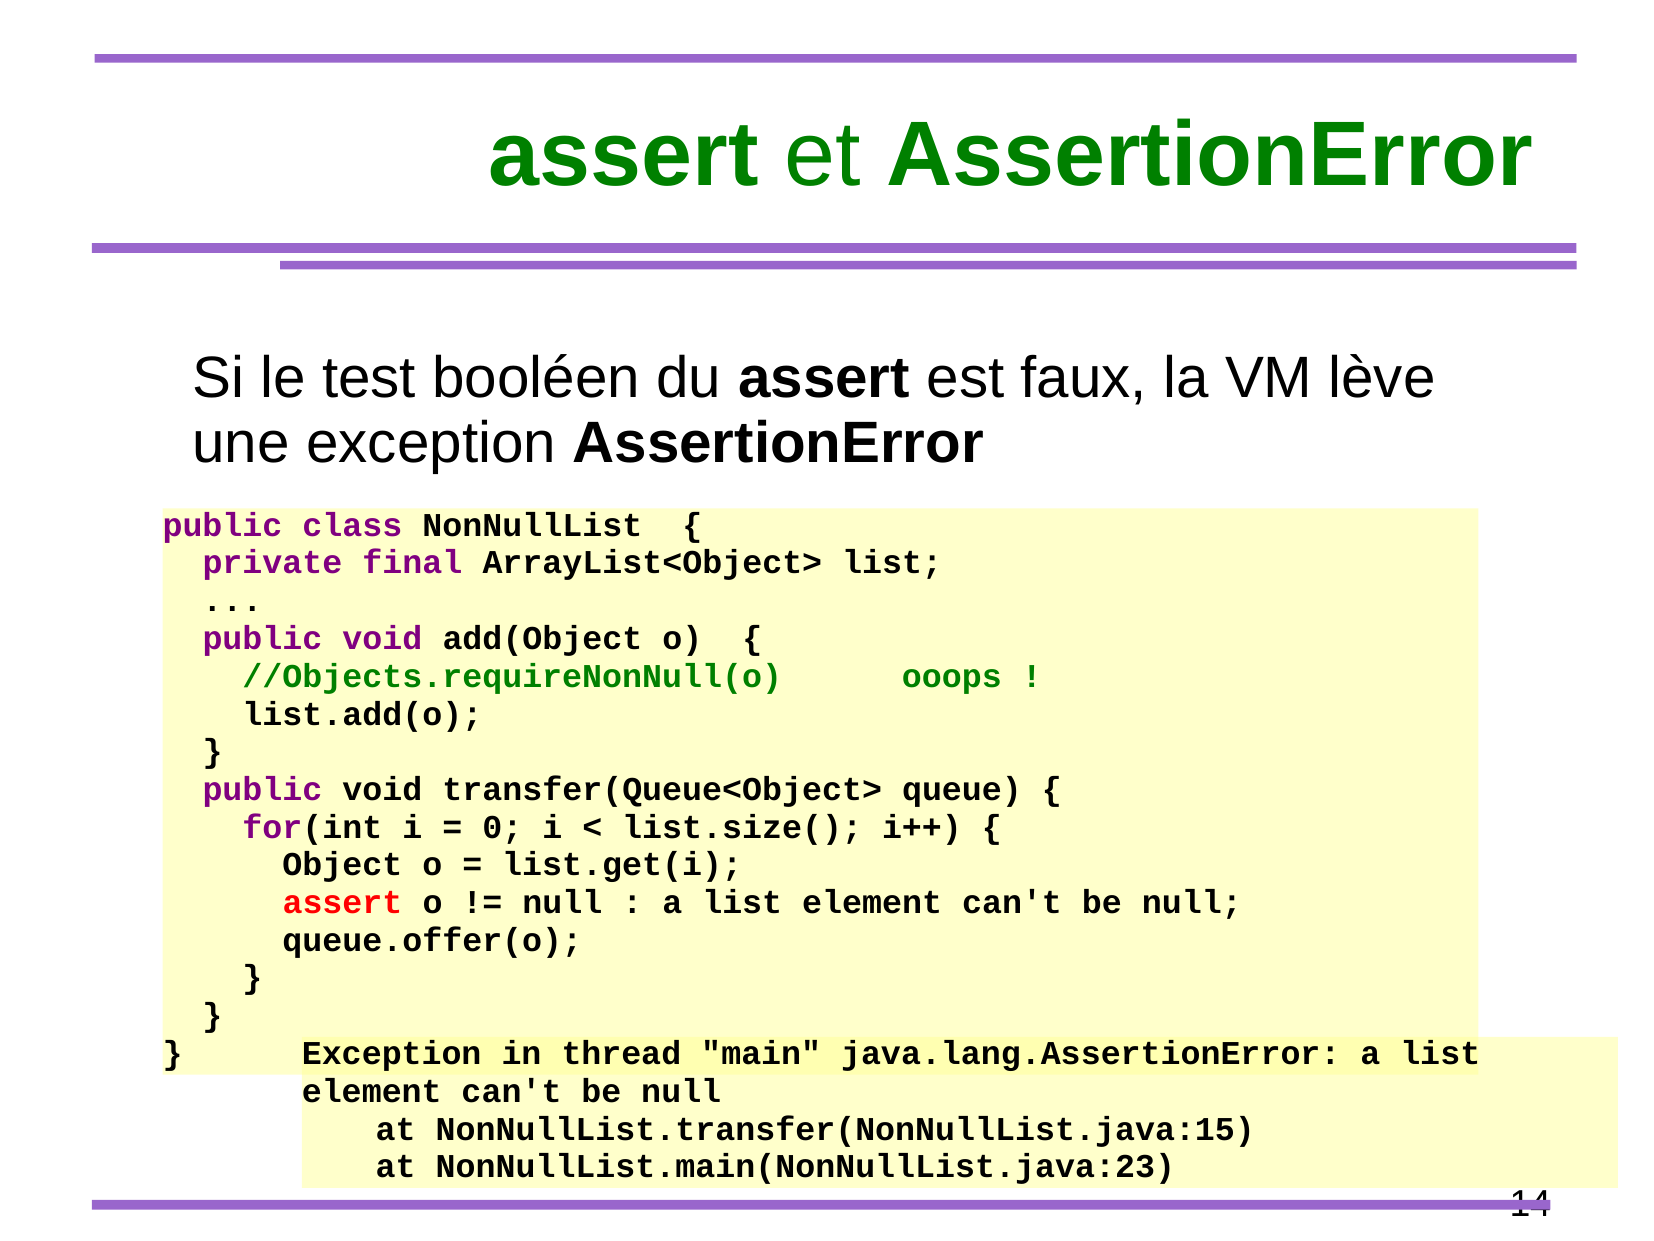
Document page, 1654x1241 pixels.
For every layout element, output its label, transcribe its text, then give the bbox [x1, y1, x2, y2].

text_box Exception in thread "main" java.lang.AssertionError: a list element can't be null at NonNullList.transfer(NonNullList.java:15) at NonNullList.main(NonNullList.java:23) [301, 1036, 1618, 1188]
title assert et AssertionError [121, 49, 1534, 257]
list Si le test booléen du assert est faux, la VM lève une exception AssertionError [121, 344, 1534, 1127]
